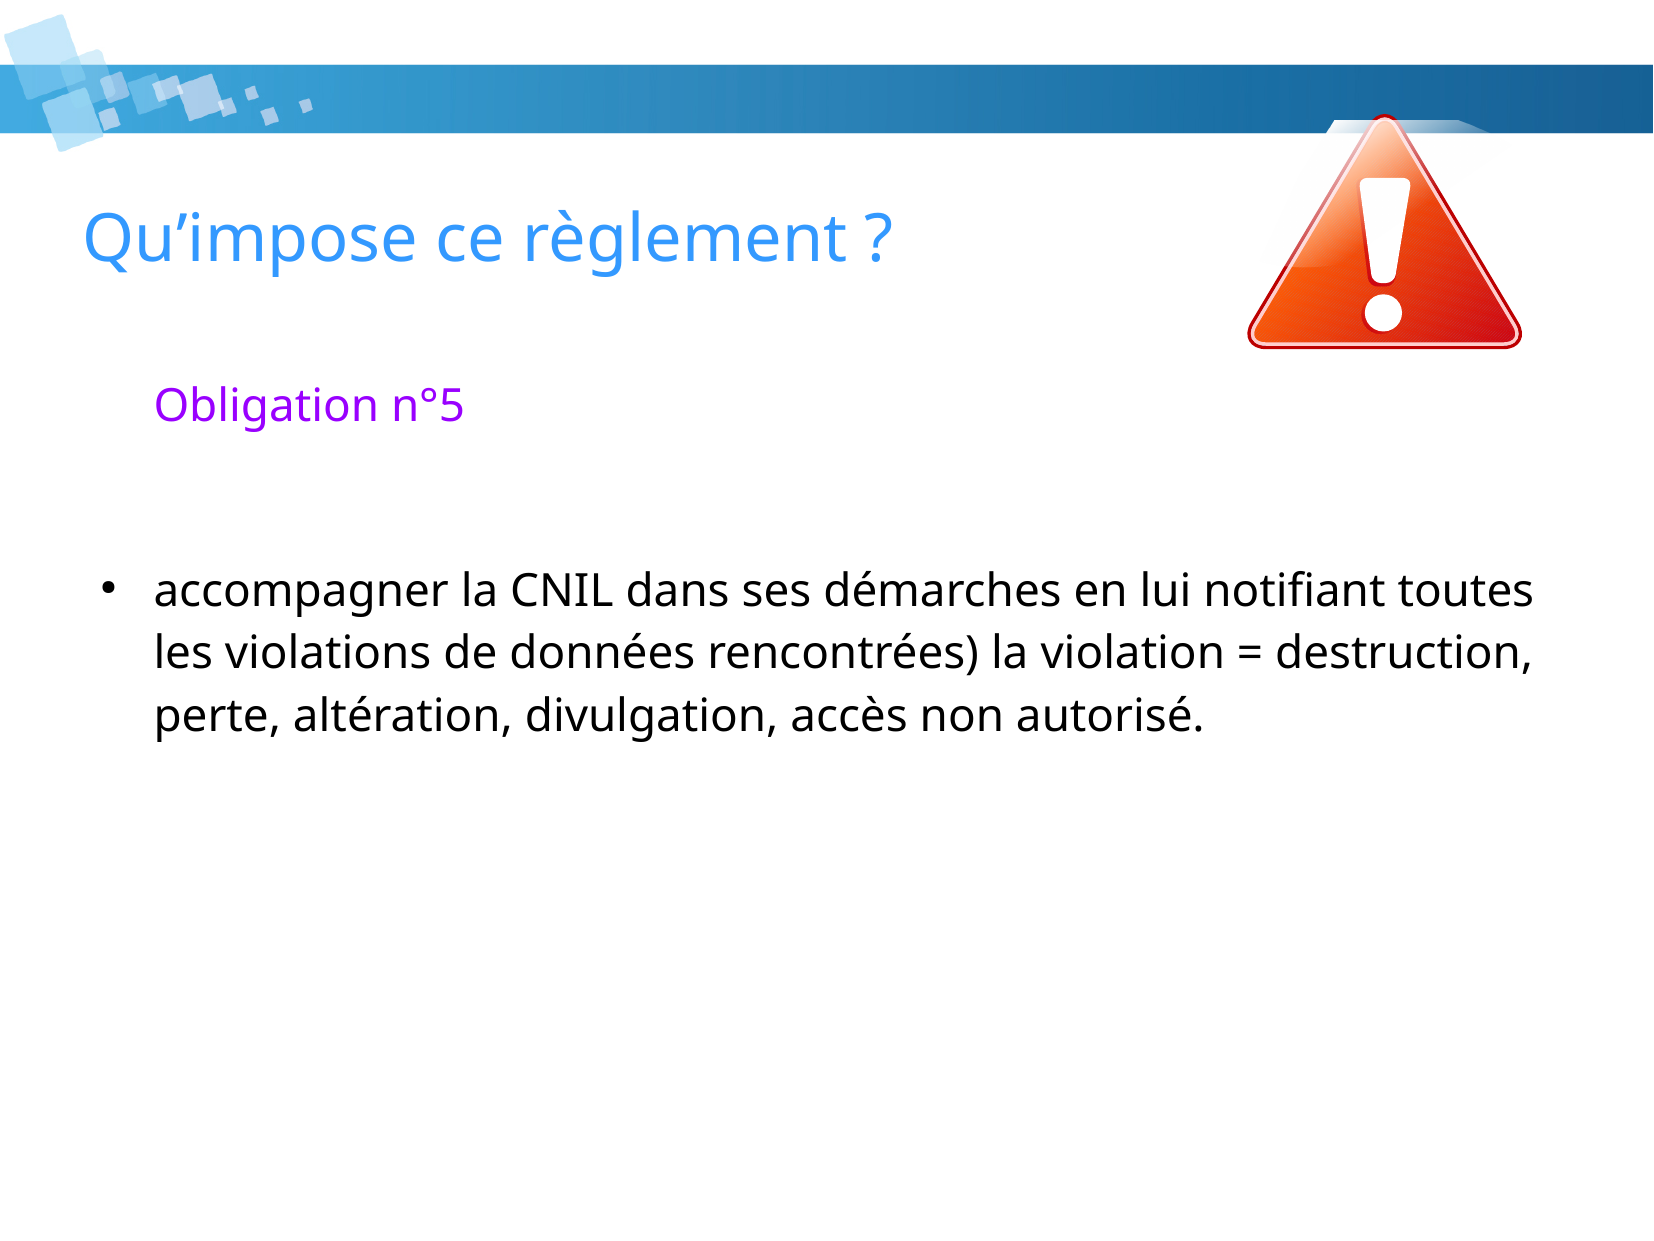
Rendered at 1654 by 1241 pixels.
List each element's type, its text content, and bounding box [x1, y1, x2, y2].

list Obligation n°5 accompagner la CNIL dans ses démarches en lui notifiant toutes les violations de données rencontrées) la violation = destruction, perte, altération, divulgation, accès non autorisé. [82, 372, 1571, 1093]
picture [0, 0, 1653, 1238]
title Qu’impose ce règlement ? [82, 132, 1202, 340]
